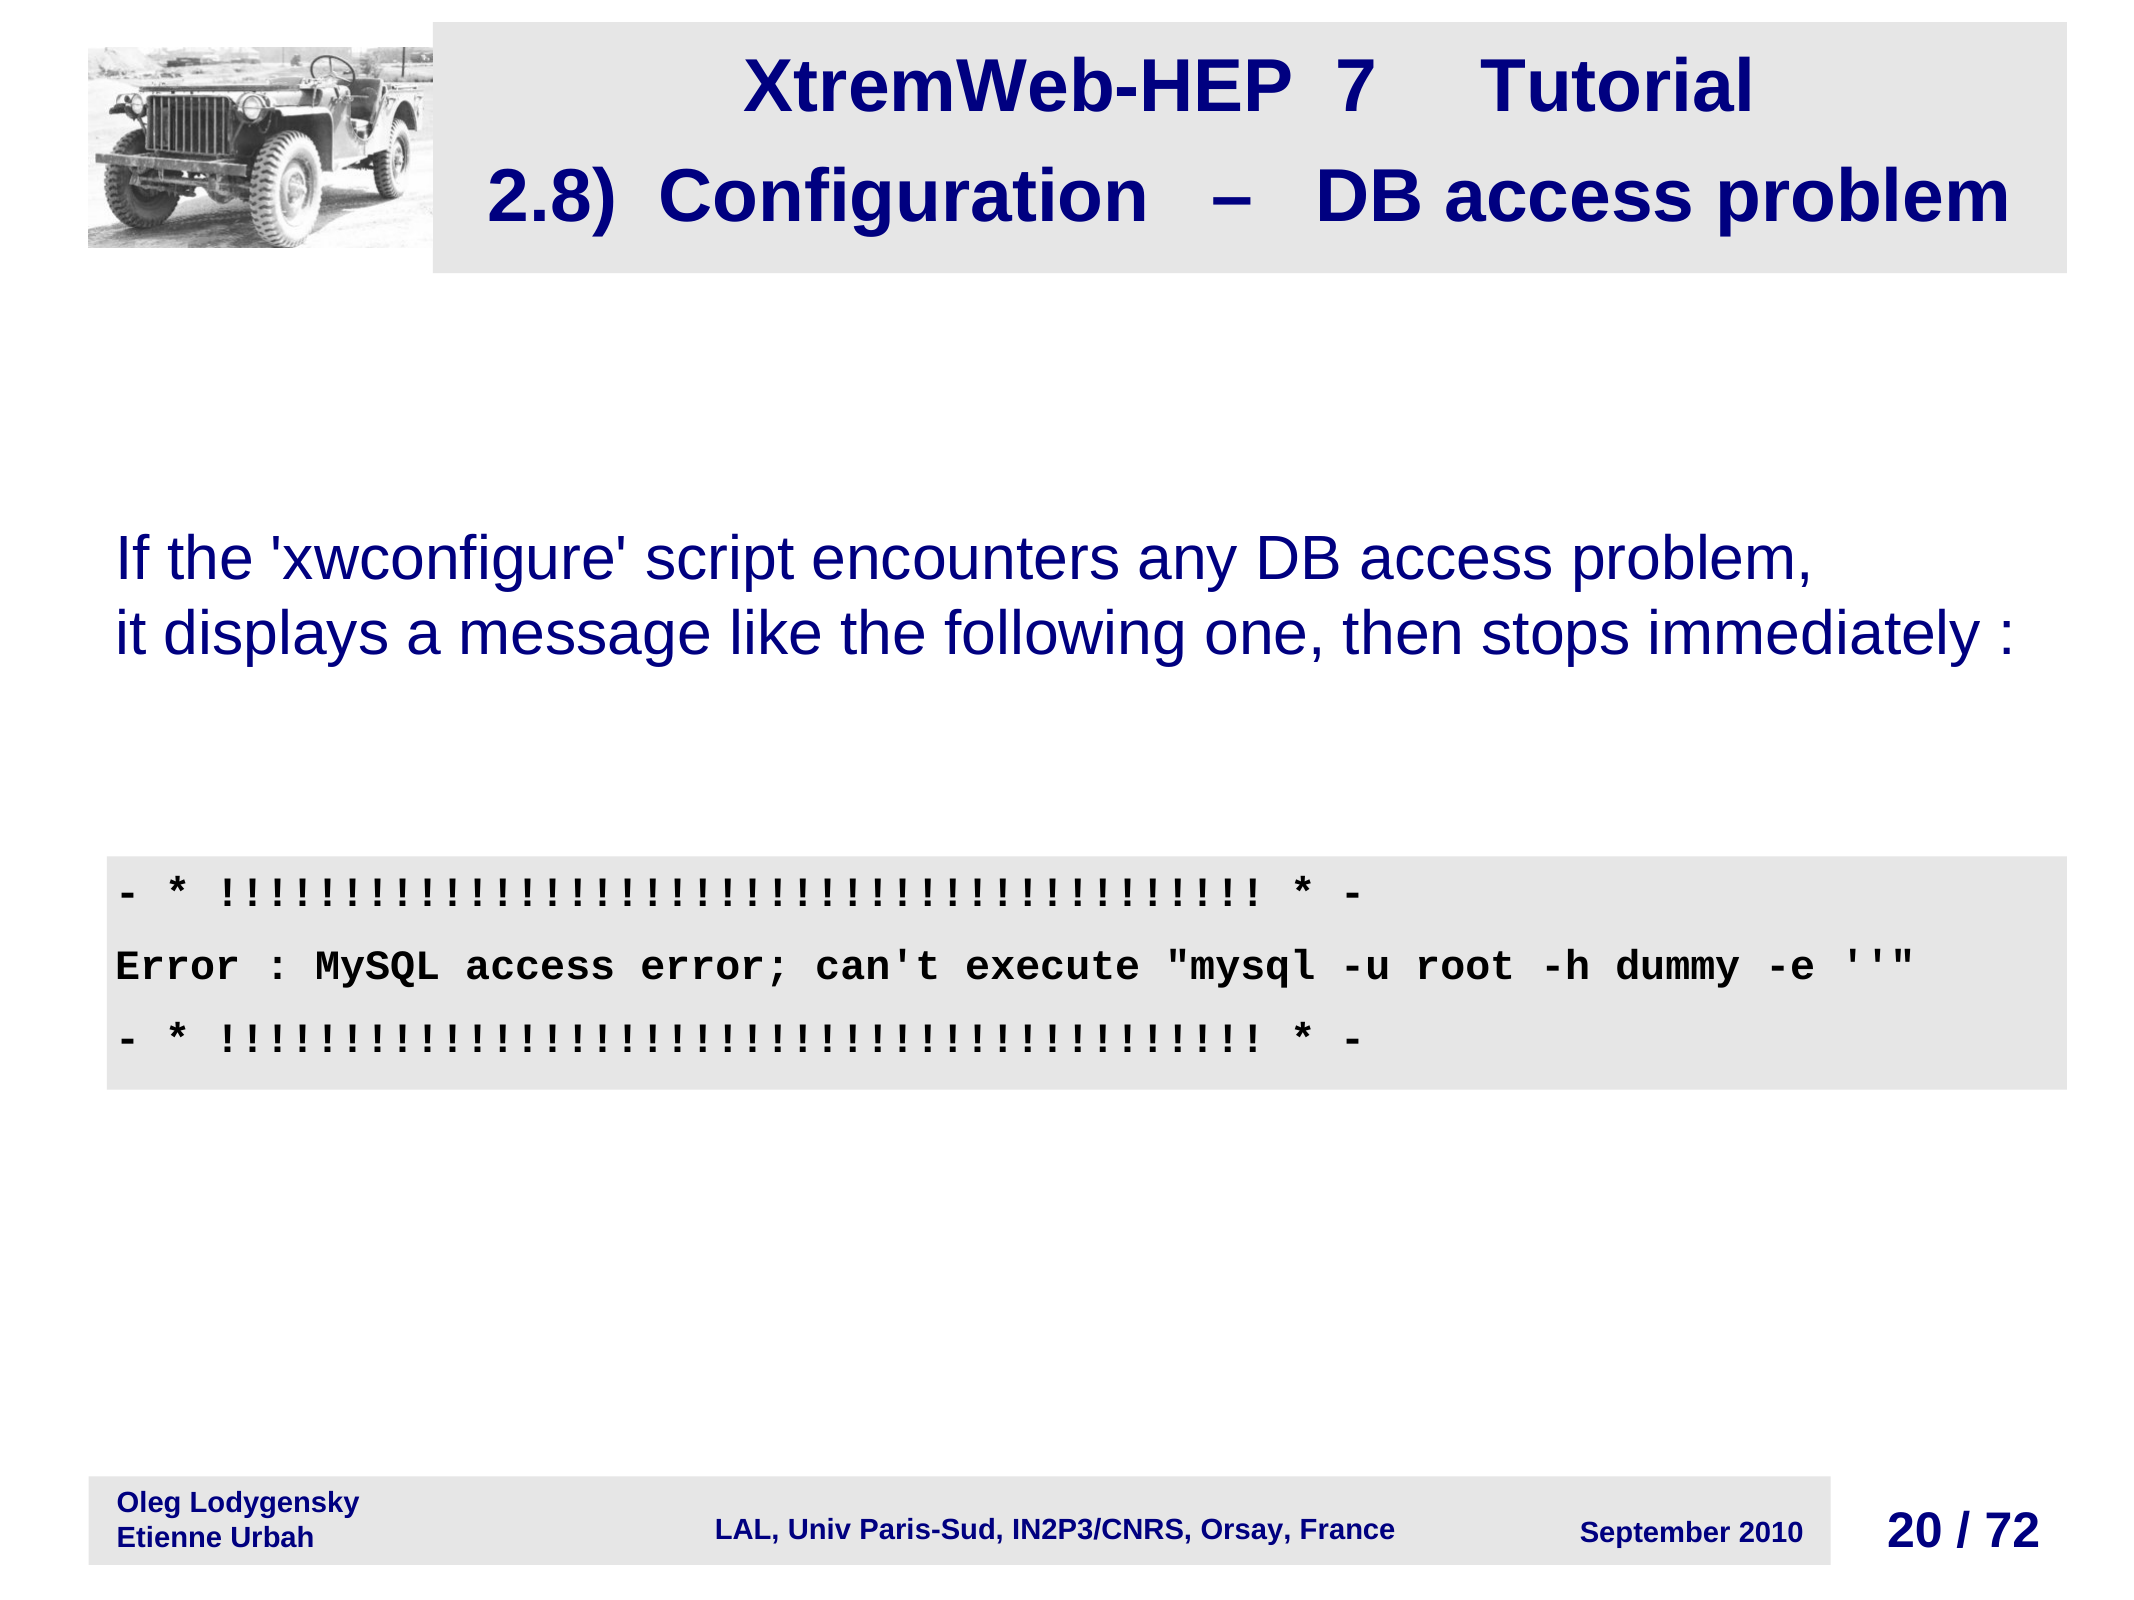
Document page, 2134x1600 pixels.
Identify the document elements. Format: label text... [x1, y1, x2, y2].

list - * !!!!!!!!!!!!!!!!!!!!!!!!!!!!!!!!!!!!!!!!!! * - Error : MySQL access error; can't execute "mysql -u root -h dummy -e ''" - * !!!!!!!!!!!!!!!!!!!!!!!!!!!!!!!!!!!!!!!!!! * - [106, 856, 2067, 1090]
title 2.8) Configuration – DB access problem [442, 118, 2067, 266]
list If the 'xwconfigure' script encounters any DB access problem, it displays a message like the following one, then stops immediately : [107, 508, 2067, 709]
picture [88, 47, 433, 248]
